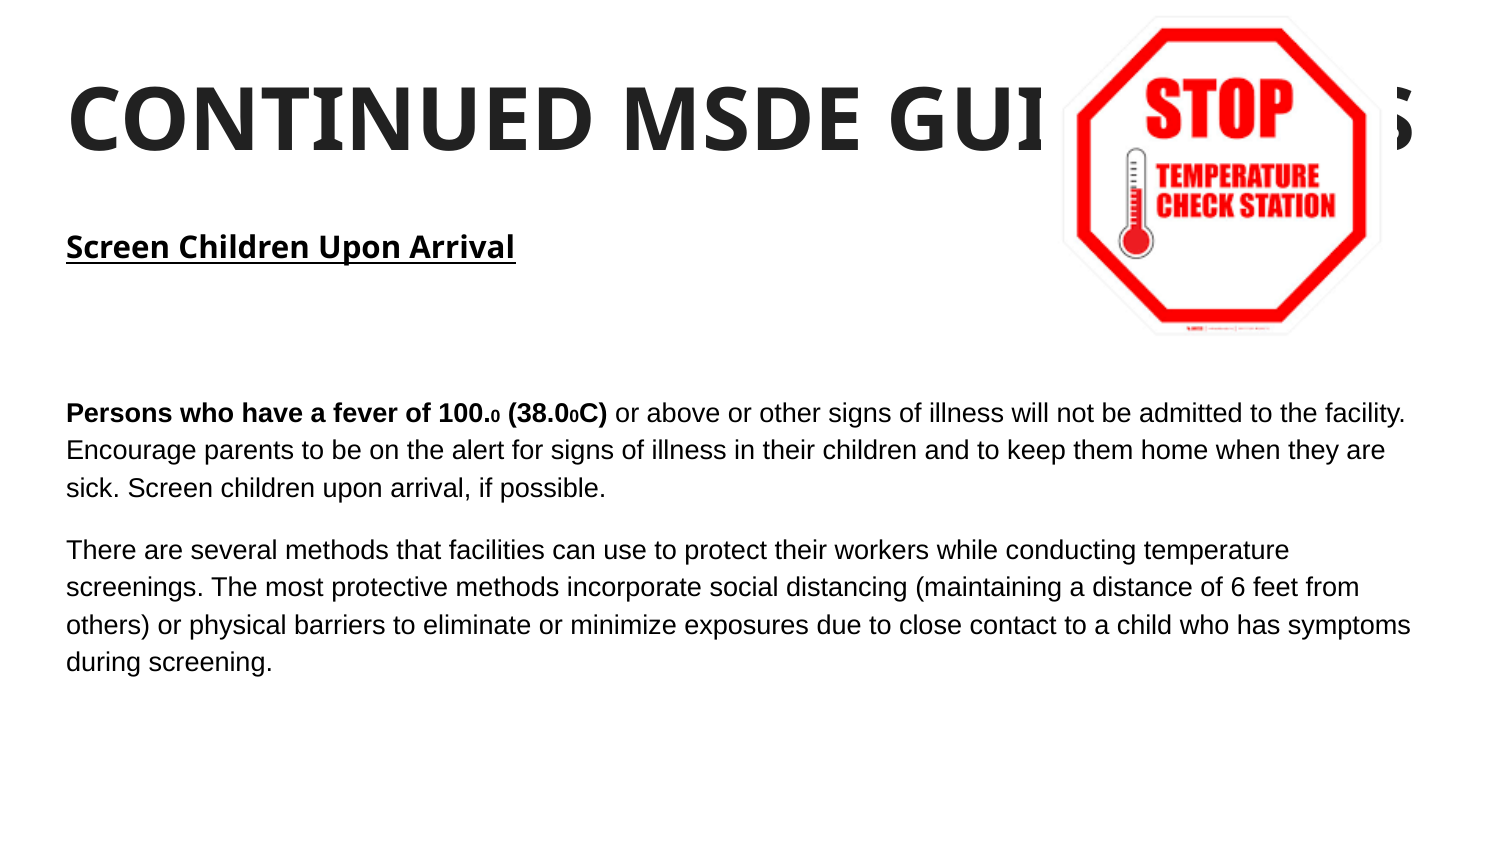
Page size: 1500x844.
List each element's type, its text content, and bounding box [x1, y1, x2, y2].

title CONTINUED MSDE GUIDELINES [1397, 48, 1449, 180]
list Screen Children Upon Arrival Persons who have a fever of 100.0 (38.00C) or above or other signs of illness will not be admitted to the facility. Encourage parents to be on the alert for signs of illness in their children and to keep them home when they are sick. Screen children upon arrival, if possible. There are several methods that facilities can use to protect their workers while conducting temperature screenings. The most protective methods incorporate social distancing (maintaining a distance of 6 feet from others) or physical barriers to eliminate or minimize exposures due to close contact to a child who has symptoms during screening. [51, 201, 1449, 750]
picture [1041, 0, 1397, 347]
title CONTINUED MSDE GUIDELINES [51, 48, 1041, 180]
